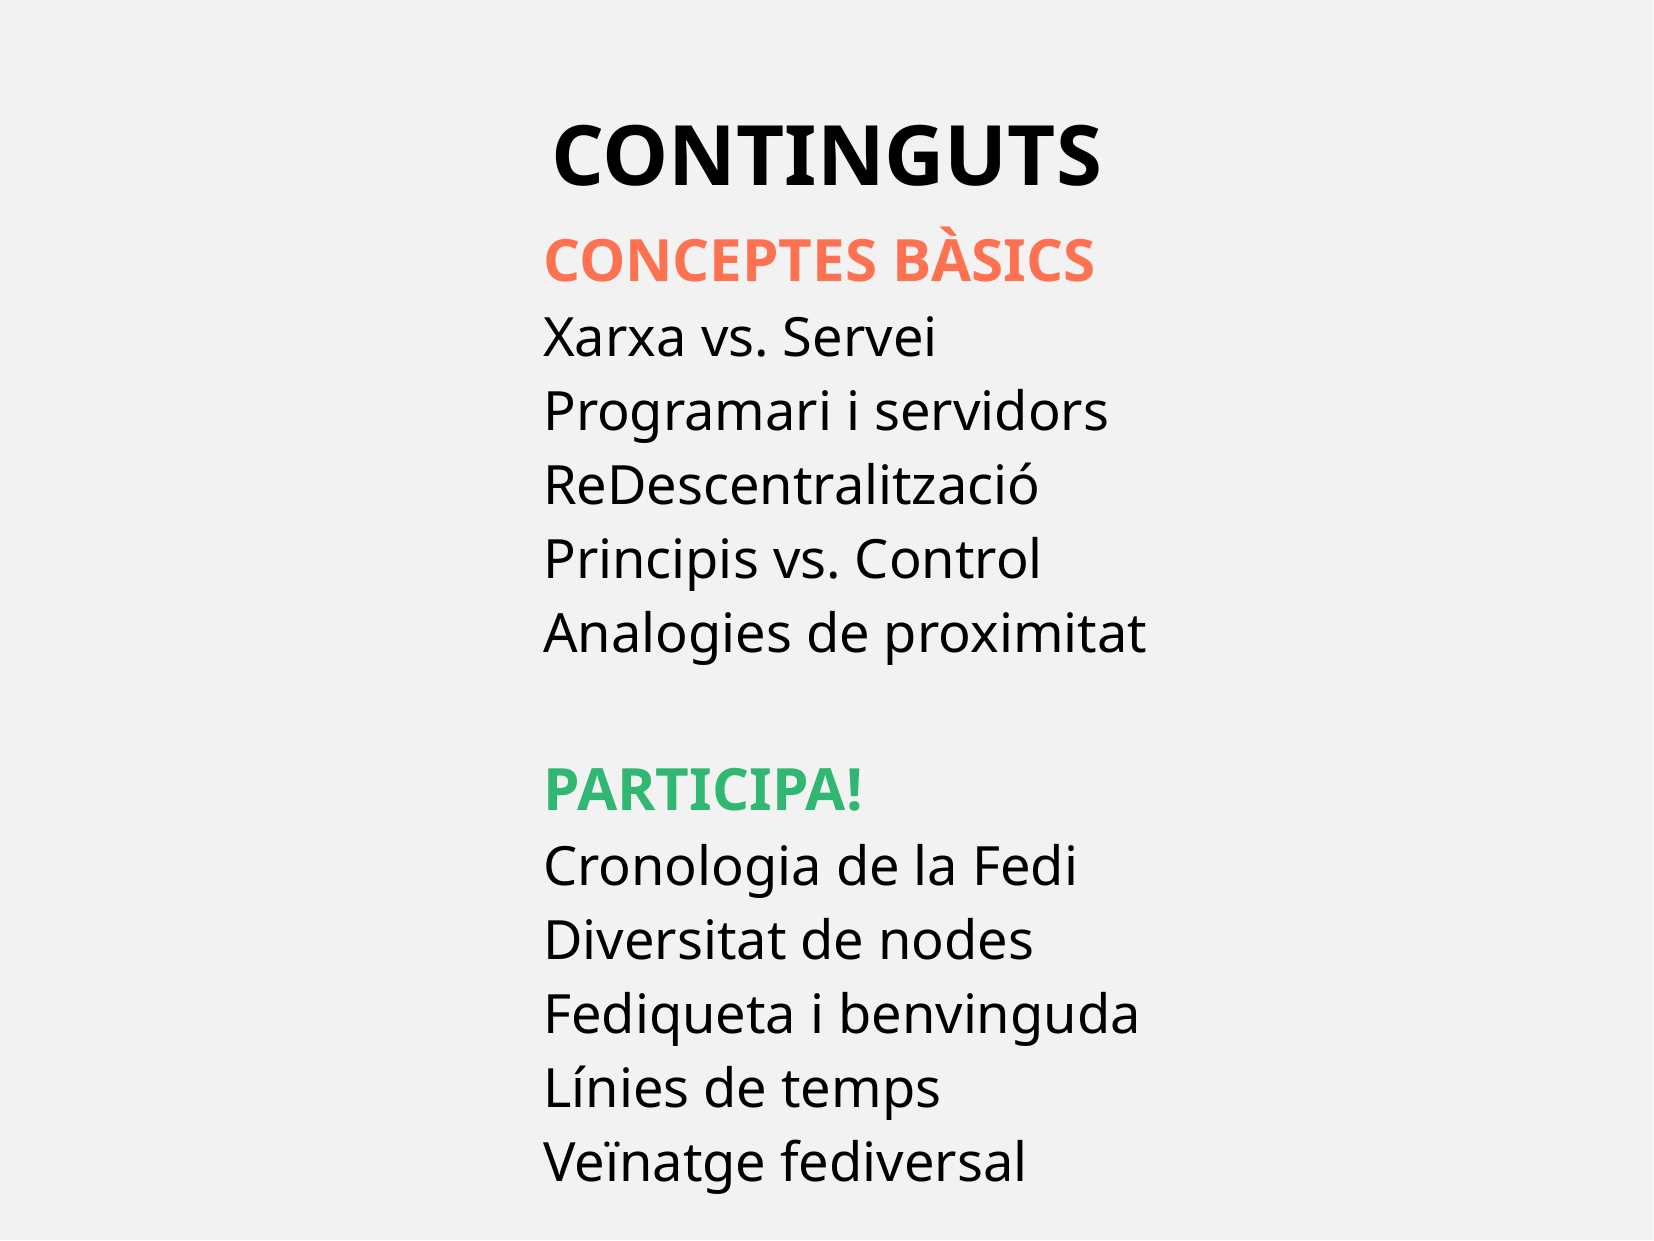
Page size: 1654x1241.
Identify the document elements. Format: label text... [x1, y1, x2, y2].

title CONTINGUTS [82, 49, 1571, 257]
title CONCEPTES BÀSICS Xarxa vs. Servei Programari i servidors ReDescentralització Principis vs. Control Analogies de proximitat PARTICIPA! Cronologia de la Fedi Diversitat de nodes Fediqueta i benvinguda Línies de temps Veïnatge fediversal [543, 280, 1235, 1137]
title CONTINGUTS [592, 246, 613, 257]
